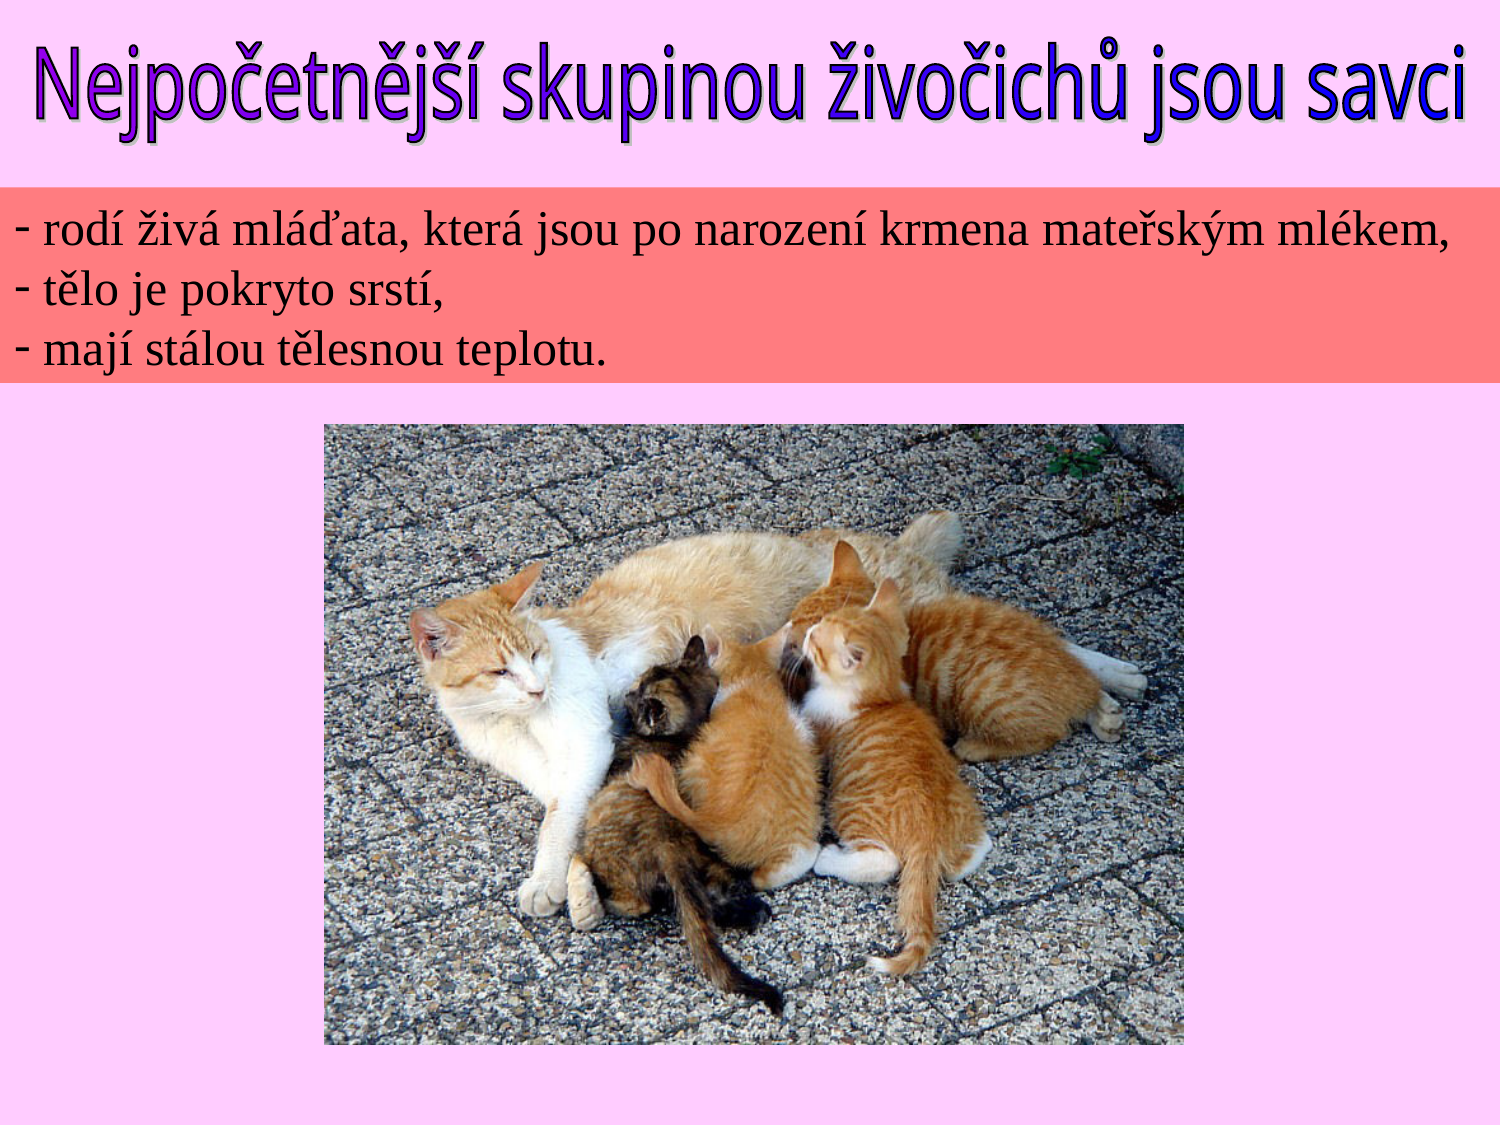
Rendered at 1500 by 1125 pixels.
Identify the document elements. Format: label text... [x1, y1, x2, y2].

text_box Nejpočetnější skupinou živočichů jsou savci [1249, 65, 1282, 120]
text_box Nejpočetnější skupinou živočichů jsou savci [433, 64, 461, 120]
text_box Nejpočetnější skupinou živočichů jsou savci [577, 65, 611, 120]
picture [324, 424, 1184, 1046]
text_box Nejpočetnější skupinou živočichů jsou savci [37, 47, 78, 119]
text_box Nejpočetnější skupinou živočichů jsou savci [1309, 64, 1337, 120]
text_box Nejpočetnější skupinou živočichů jsou savci [120, 65, 137, 143]
text_box rodí živá mláďata, která jsou po narození krmena mateřským mlékem, tělo je pokryto srstí, mají stálou tělesnou teplotu. [0, 187, 1500, 383]
text_box Nejpočetnější skupinou živočichů jsou savci [1013, 64, 1041, 120]
text_box Nejpočetnější skupinou živočichů jsou savci [303, 53, 327, 120]
text_box Nejpočetnější skupinou živočichů jsou savci [88, 64, 121, 120]
text_box Nejpočetnější skupinou živočichů jsou savci [1379, 65, 1416, 119]
text_box Nejpočetnější skupinou živočichů jsou savci [1145, 65, 1162, 143]
text_box Nejpočetnější skupinou živočichů jsou savci [375, 64, 409, 120]
text_box Nejpočetnější skupinou živočichů jsou savci [189, 64, 226, 120]
text_box Nejpočetnější skupinou živočichů jsou savci [770, 65, 803, 120]
text_box Nejpočetnější skupinou živočichů jsou savci [407, 65, 425, 143]
text_box Nejpočetnější skupinou živočichů jsou savci [540, 42, 572, 119]
text_box Nejpočetnější skupinou živočichů jsou savci [725, 64, 761, 120]
text_box Nejpočetnější skupinou živočichů jsou savci [1419, 64, 1448, 120]
text_box Nejpočetnější skupinou živočichů jsou savci [960, 64, 989, 120]
text_box Nejpočetnější skupinou živočichů jsou savci [1170, 64, 1198, 120]
text_box Nejpočetnější skupinou živočichů jsou savci [1205, 64, 1241, 120]
text_box Nejpočetnější skupinou živočichů jsou savci [1343, 64, 1374, 120]
text_box Nejpočetnější skupinou živočichů jsou savci [622, 64, 656, 143]
text_box Nejpočetnější skupinou živočichů jsou savci [683, 64, 716, 119]
text_box Nejpočetnější skupinou živočichů jsou savci [918, 64, 954, 120]
text_box Nejpočetnější skupinou živočichů jsou savci [878, 65, 915, 119]
text_box Nejpočetnější skupinou živočichů jsou savci [266, 64, 300, 120]
text_box Nejpočetnější skupinou živočichů jsou savci [1092, 65, 1125, 120]
text_box Nejpočetnější skupinou živočichů jsou savci [1049, 42, 1082, 119]
text_box Nejpočetnější skupinou živočichů jsou savci [504, 64, 532, 120]
text_box Nejpočetnější skupinou živočichů jsou savci [334, 64, 367, 119]
text_box Nejpočetnější skupinou živočichů jsou savci [829, 65, 858, 119]
text_box Nejpočetnější skupinou živočichů jsou savci [148, 64, 183, 143]
text_box Nejpočetnější skupinou živočichů jsou savci [232, 64, 261, 120]
